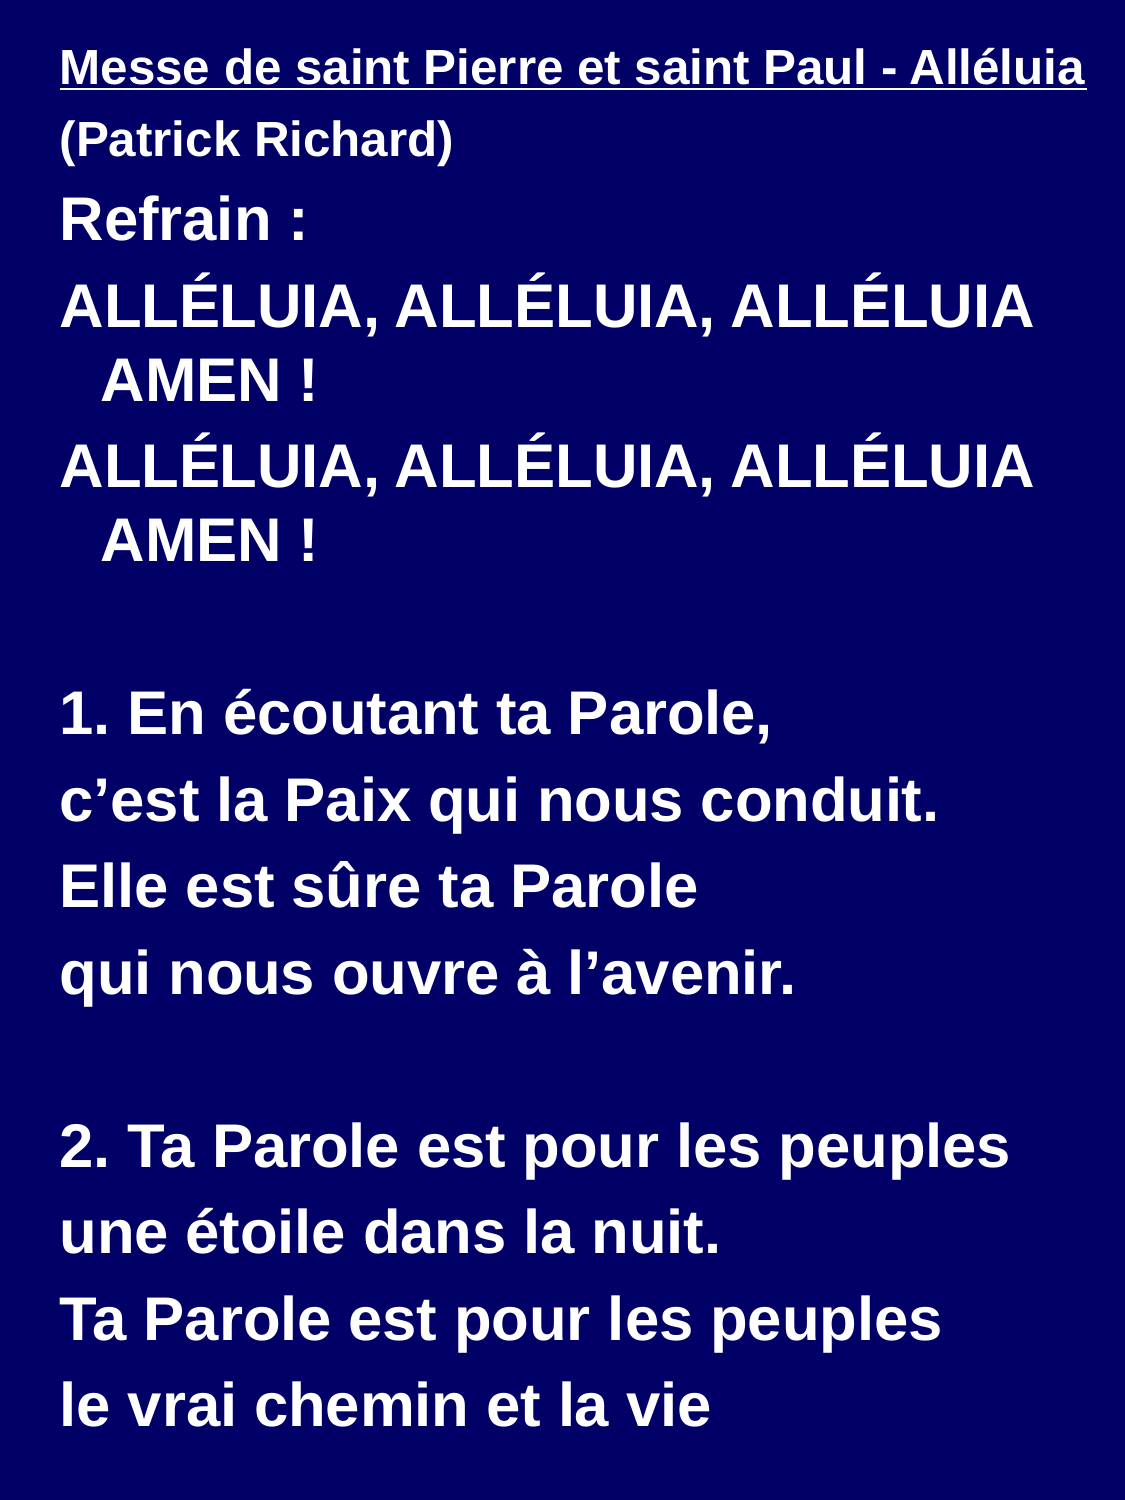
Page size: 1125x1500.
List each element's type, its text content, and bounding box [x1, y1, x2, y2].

list Messe de saint Pierre et saint Paul - Alléluia (Patrick Richard) Refrain : ALLÉLUIA, ALLÉLUIA, ALLÉLUIA AMEN ! ALLÉLUIA, ALLÉLUIA, ALLÉLUIA AMEN ! 1. En écoutant ta Parole, c’est la Paix qui nous conduit. Elle est sûre ta Parole qui nous ouvre à l’avenir. 2. Ta Parole est pour les peuples une étoile dans la nuit. Ta Parole est pour les peuples le vrai chemin et la vie [59, 35, 1111, 1441]
